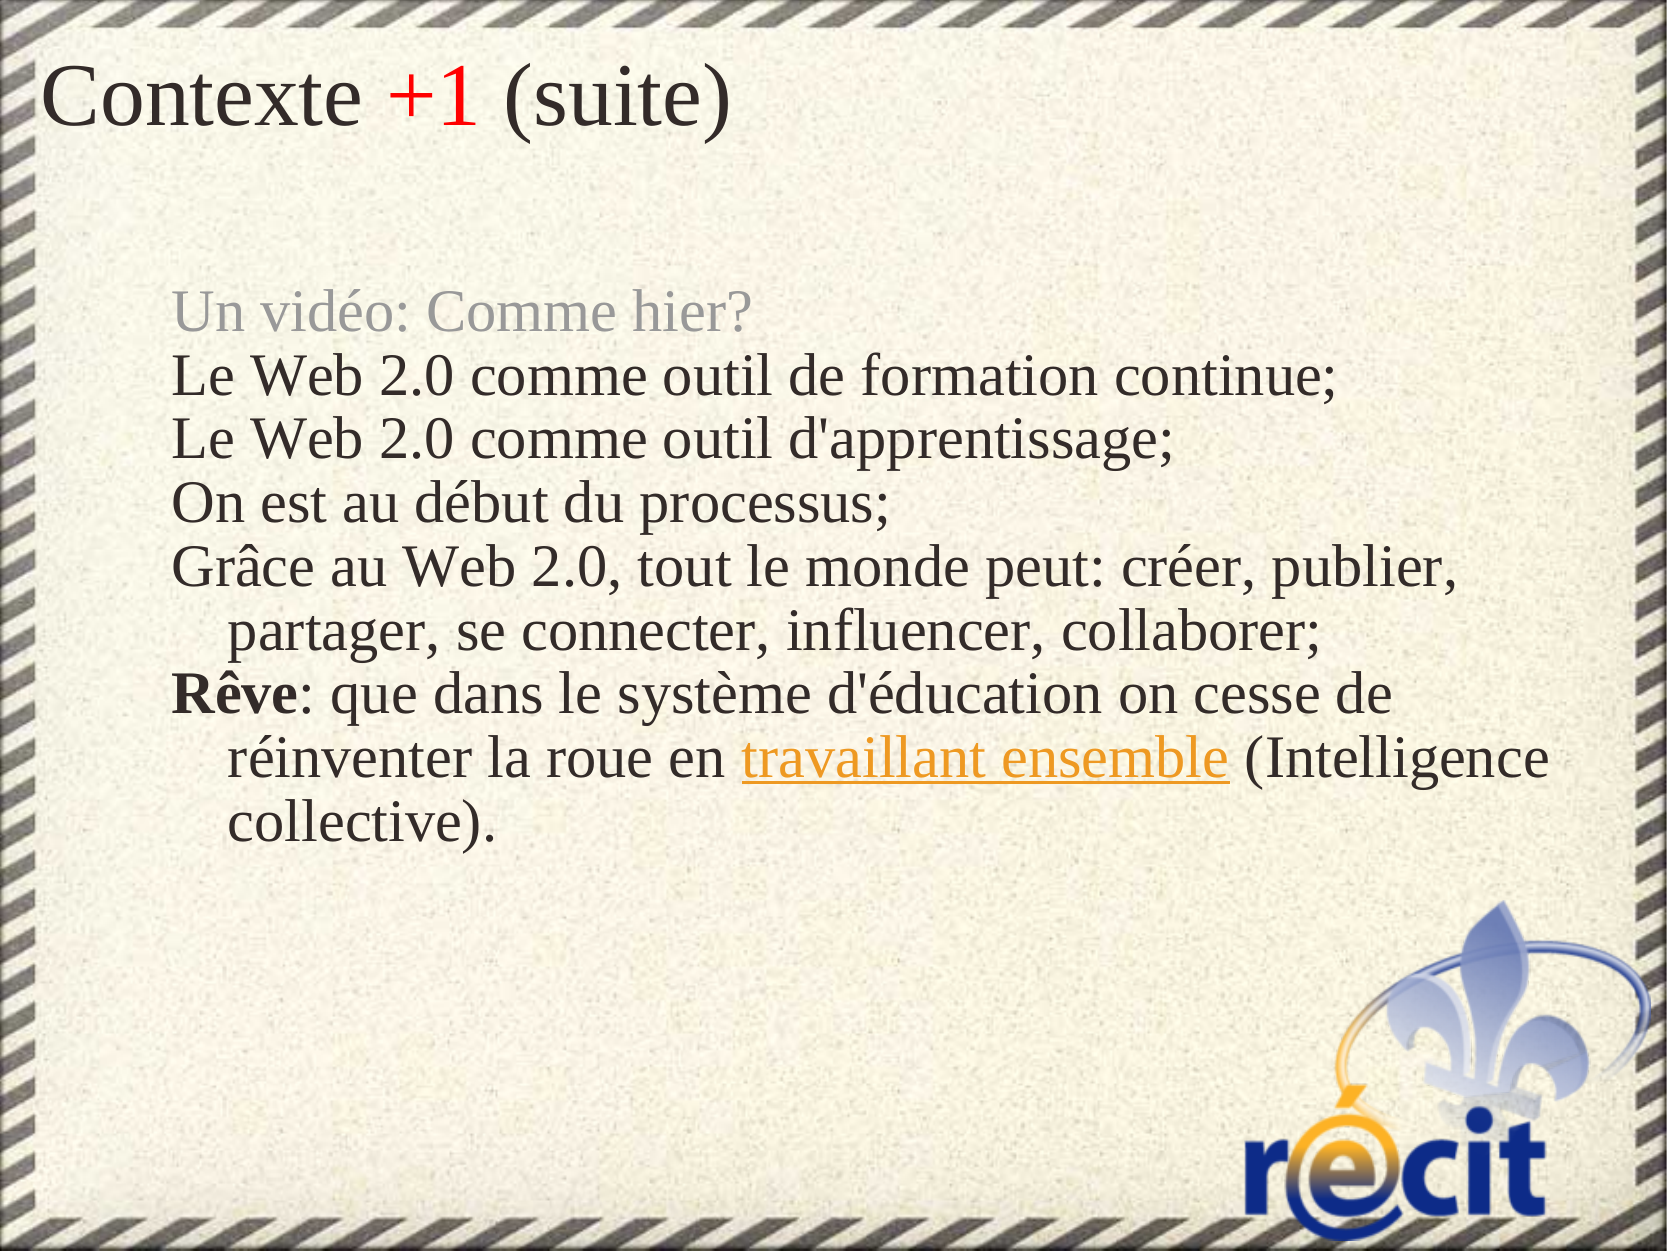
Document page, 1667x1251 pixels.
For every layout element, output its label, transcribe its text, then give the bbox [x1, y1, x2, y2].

list Un vidéo: Comme hier? Le Web 2.0 comme outil de formation continue; Le Web 2.0 comme outil d'apprentissage; On est au début du processus; Grâce au Web 2.0, tout le monde peut: créer, publier, partager, se connecter, influencer, collaborer; Rêve: que dans le système d'éducation on cesse de réinventer la roue en travaillant ensemble (Intelligence collective). [152, 280, 1565, 1061]
picture [0, 0, 1667, 1251]
title Contexte +1 (suite) [40, 50, 1627, 201]
